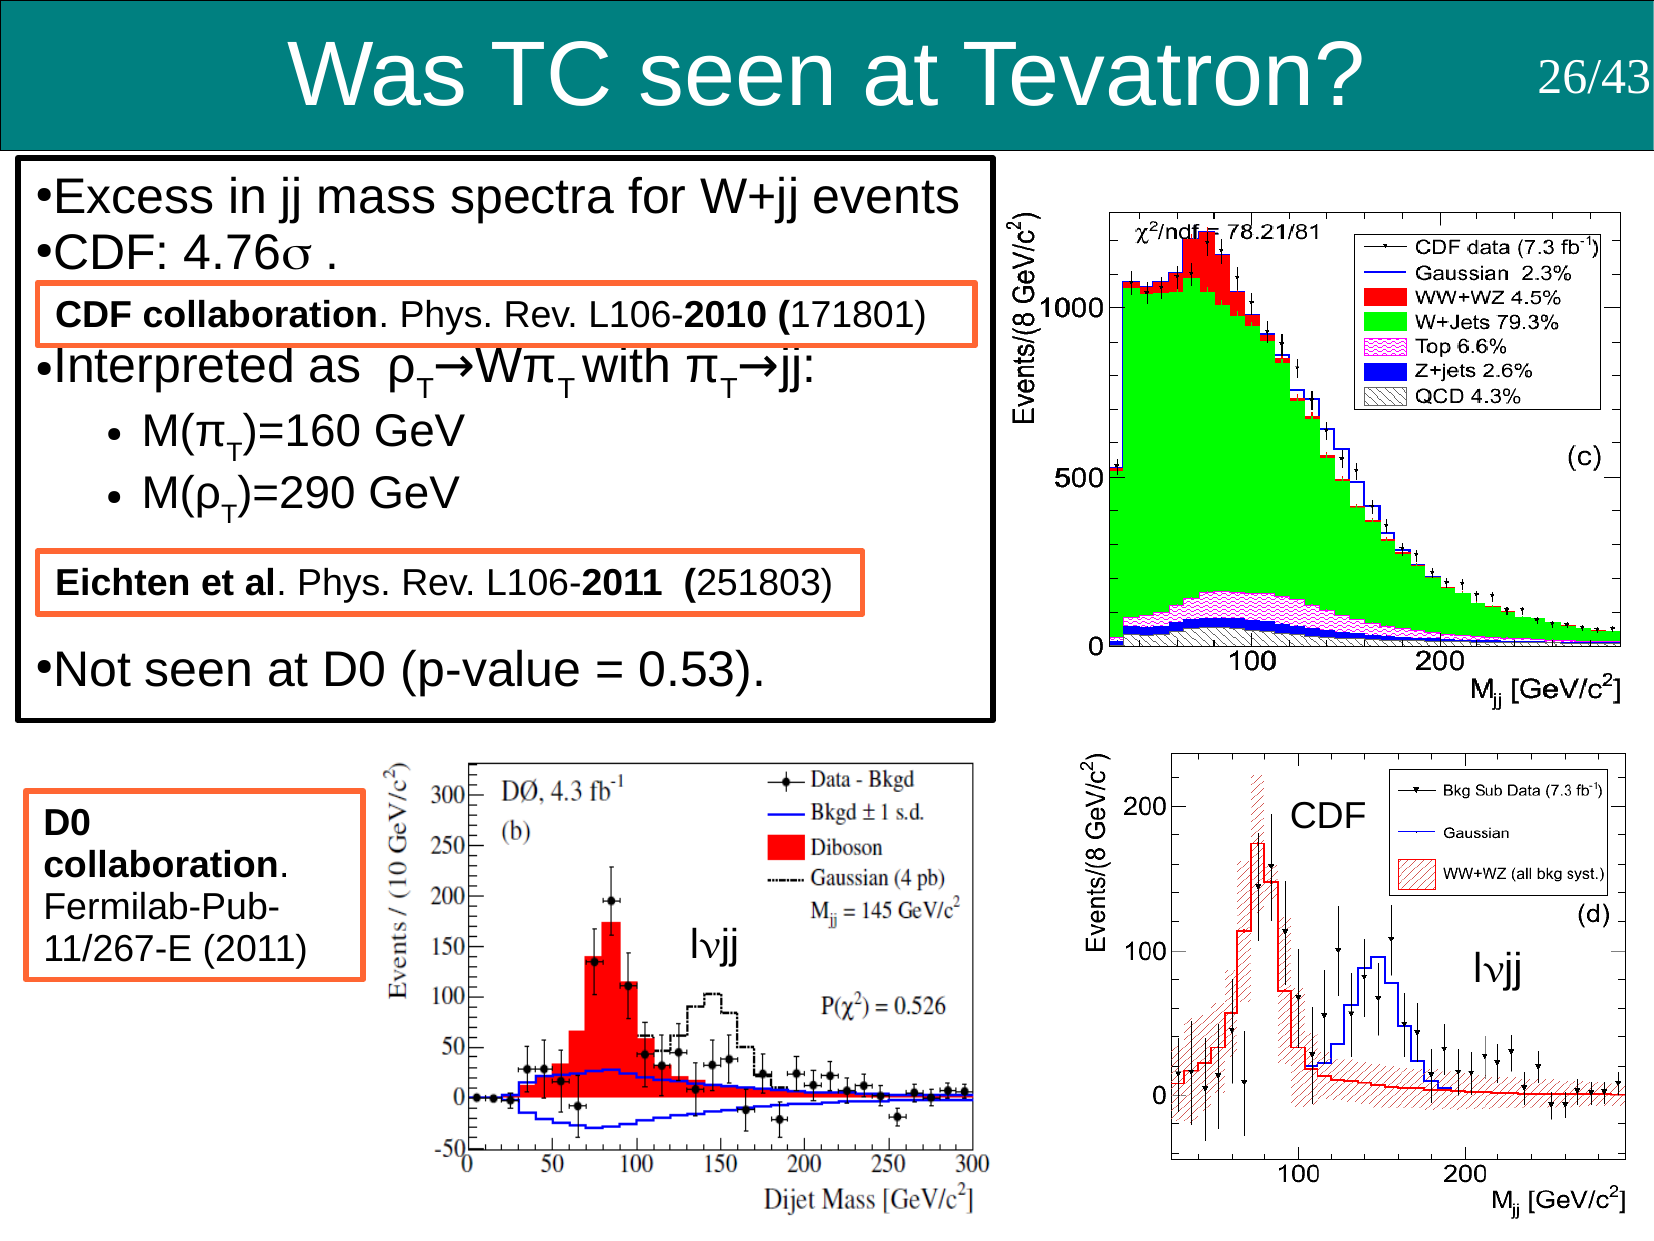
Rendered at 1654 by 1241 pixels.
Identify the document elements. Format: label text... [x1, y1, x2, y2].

text_box ljj [675, 913, 755, 976]
text_box CDF [1275, 787, 1392, 854]
picture [372, 749, 1004, 1224]
text_box ljj [1458, 937, 1538, 999]
text_box Eichten et al. Phys. Rev. L106-2011 (251803) [37, 551, 863, 614]
text_box Excess in jj mass spectra for W+jj events CDF: 4.76s . Interpreted as ρT→WπT with πT→jj: M(πT)=160 GeV M(ρT)=290 GeV Not seen at D0 (p‐value = 0.53). [17, 157, 993, 721]
picture [996, 155, 1654, 1228]
text_box CDF collaboration. Phys. Rev. L106-2010 (171801) [37, 282, 976, 346]
text_box D0 collaboration. Fermilab-Pub-11/267-E (2011) [25, 790, 364, 980]
title Was TC seen at Tevatron? [82, 22, 1571, 126]
